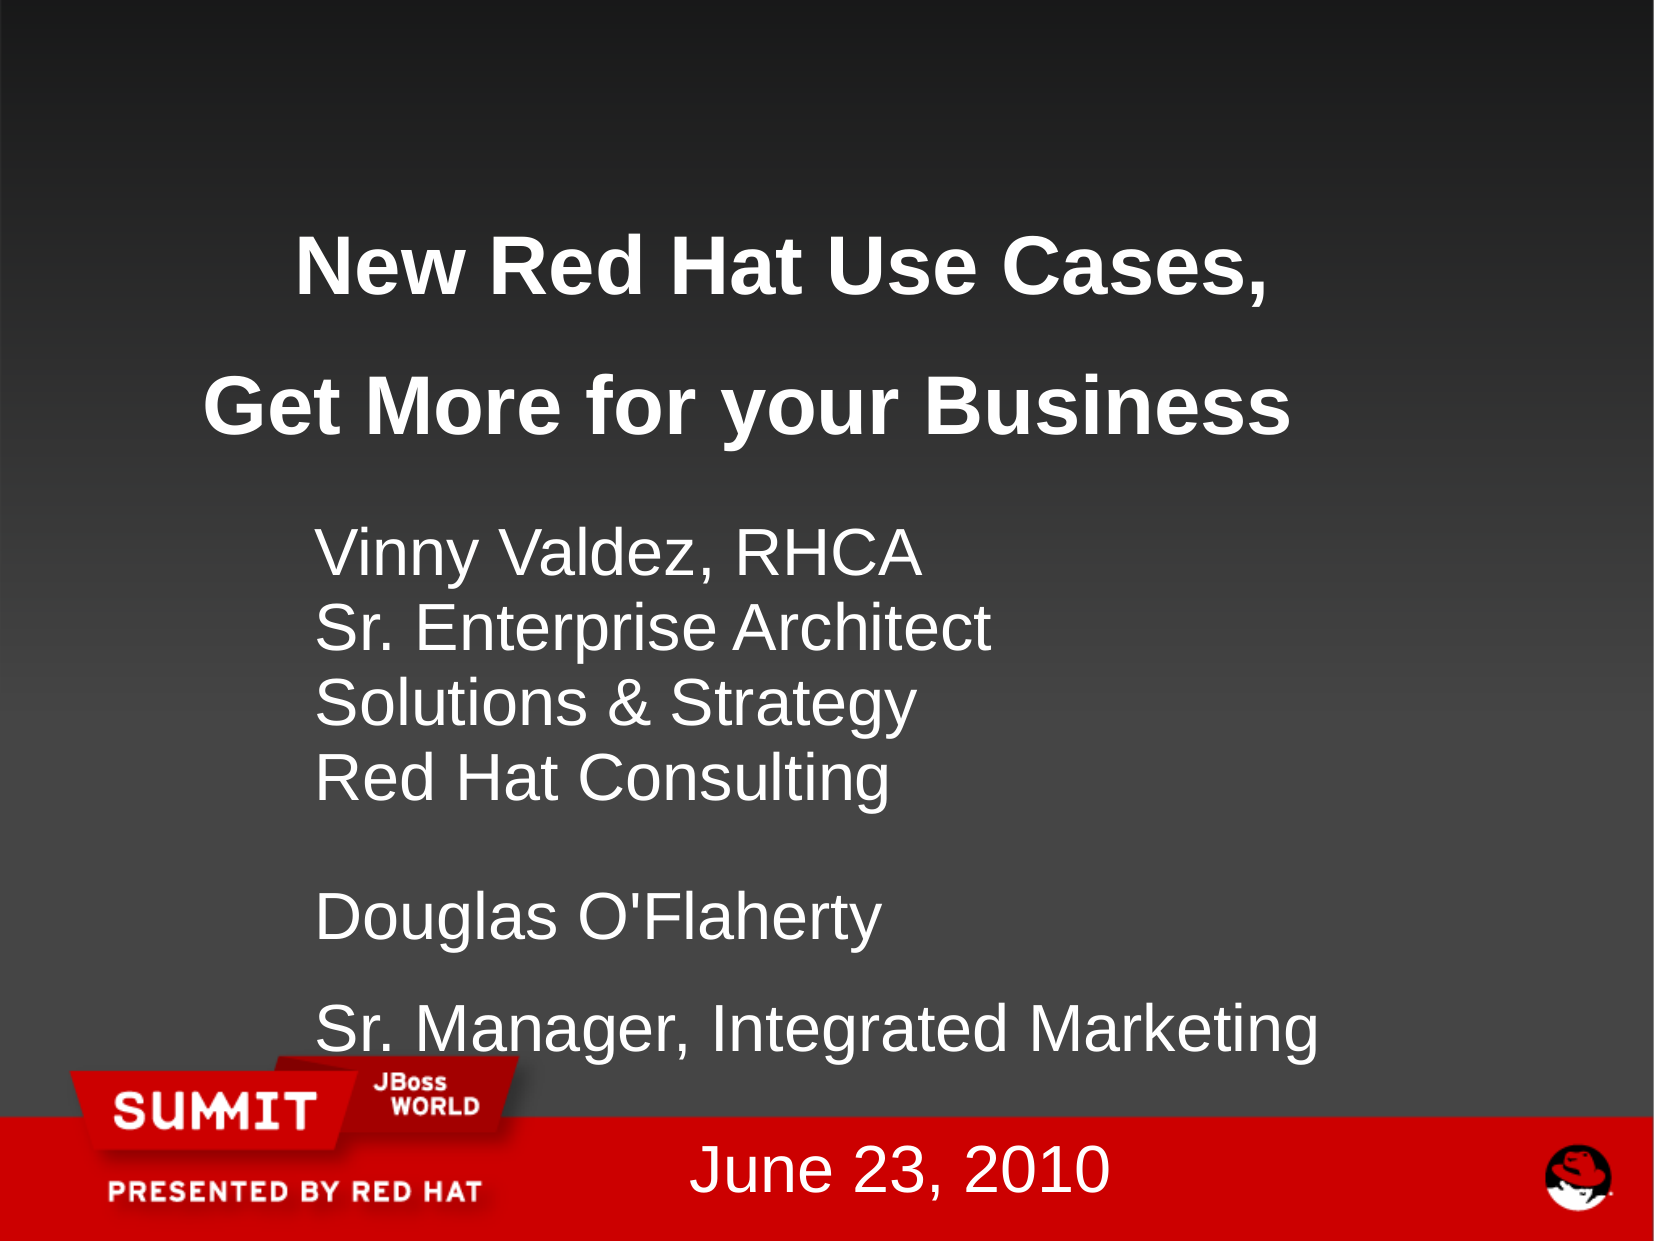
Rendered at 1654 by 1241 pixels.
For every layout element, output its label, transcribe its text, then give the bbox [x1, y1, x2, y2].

text_box Douglas O'Flaherty Sr. Manager, Integrated Marketing [300, 833, 1538, 1097]
picture [0, 0, 1654, 1241]
text_box New Red Hat Use Cases, Get More for your Business [187, 165, 1426, 526]
text_box June 23, 2010 [675, 1125, 1163, 1215]
text_box Vinny Valdez, RHCA Sr. Enterprise Architect Solutions & Strategy Red Hat Consulting [300, 470, 1013, 785]
